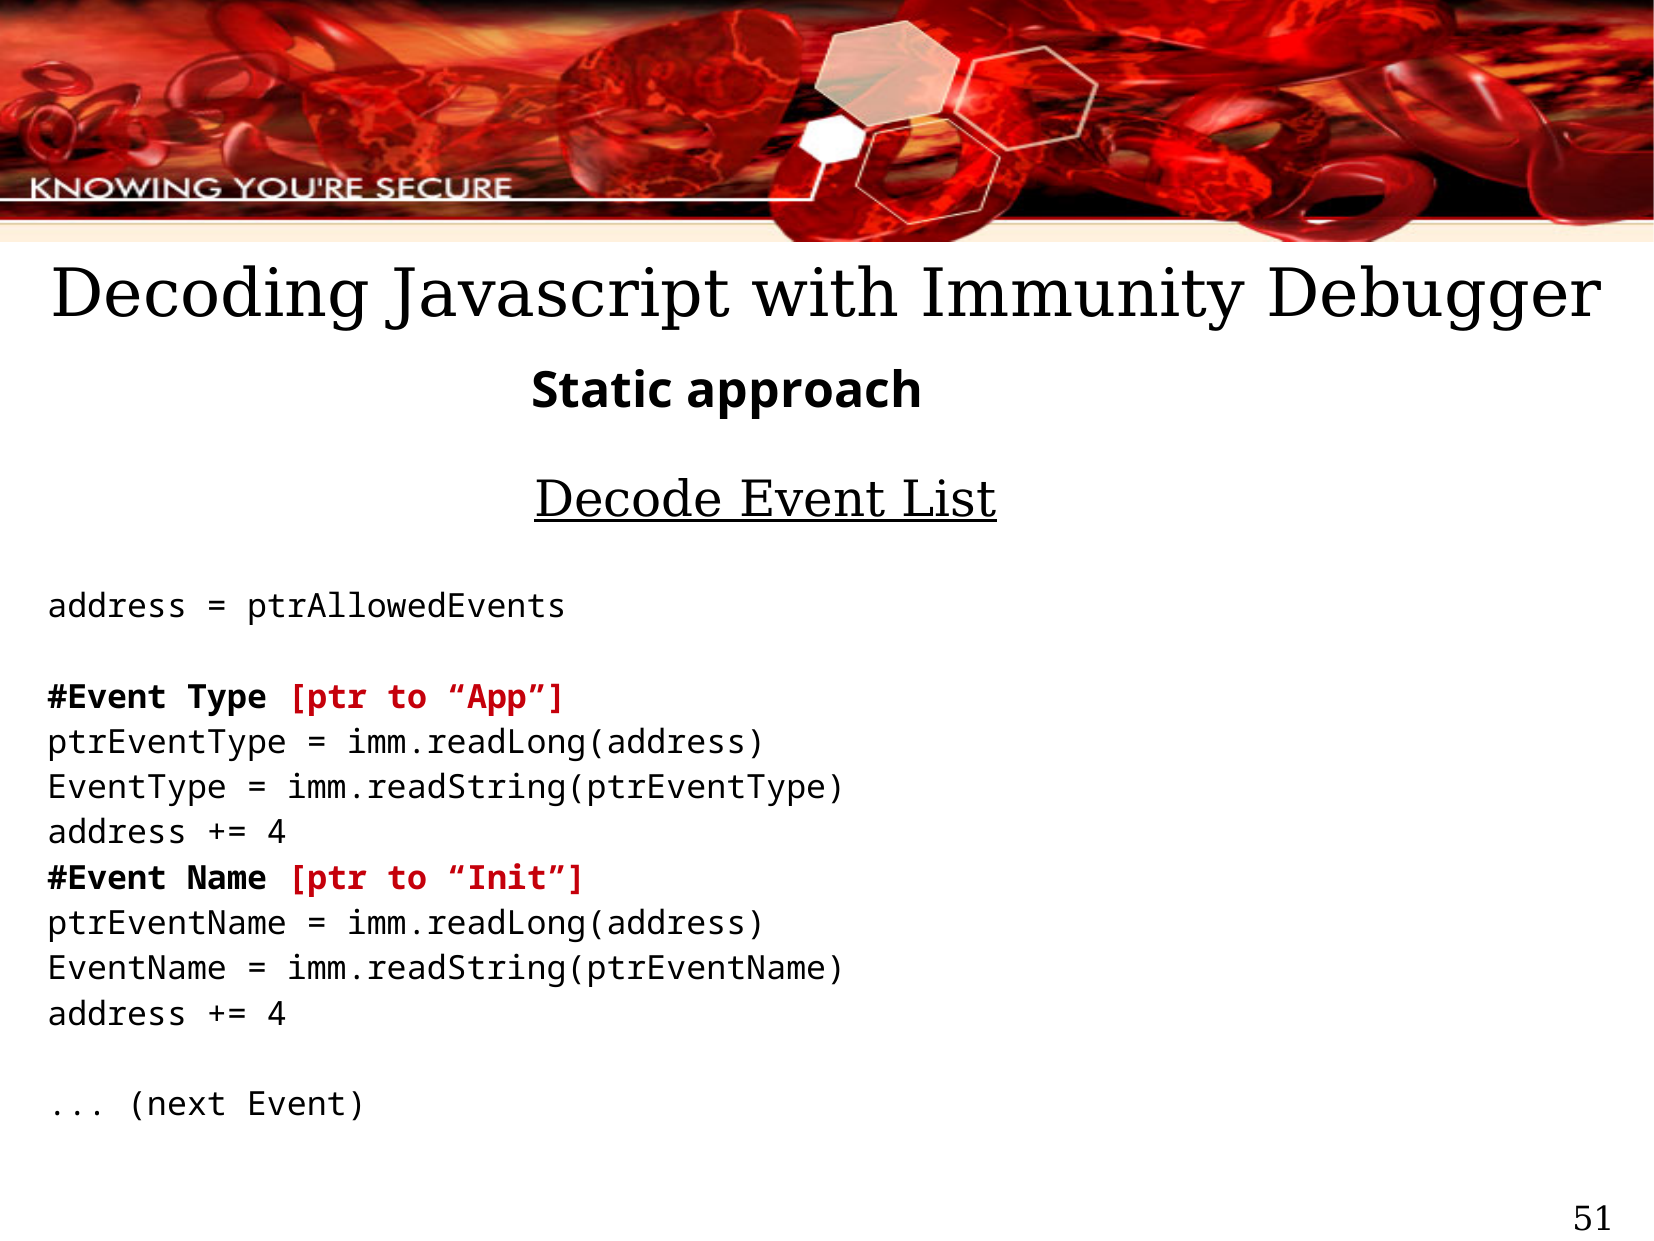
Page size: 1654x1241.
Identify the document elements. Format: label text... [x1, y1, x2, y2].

text_box address = ptrAllowedEvents #Event Type [ptr to “App”] ptrEventType = imm.readLong(address) EventType = imm.readString(ptrEventType) address += 4 #Event Name [ptr to “Init”] ptrEventName = imm.readLong(address) EventName = imm.readString(ptrEventName) address += 4 ... (next Event) [47, 582, 848, 1050]
title Decoding Javascript with Immunity Debugger [0, 189, 1654, 397]
text_box Decode Event List [531, 466, 1001, 531]
text_box Static approach [531, 354, 1014, 433]
picture [0, 0, 1654, 189]
